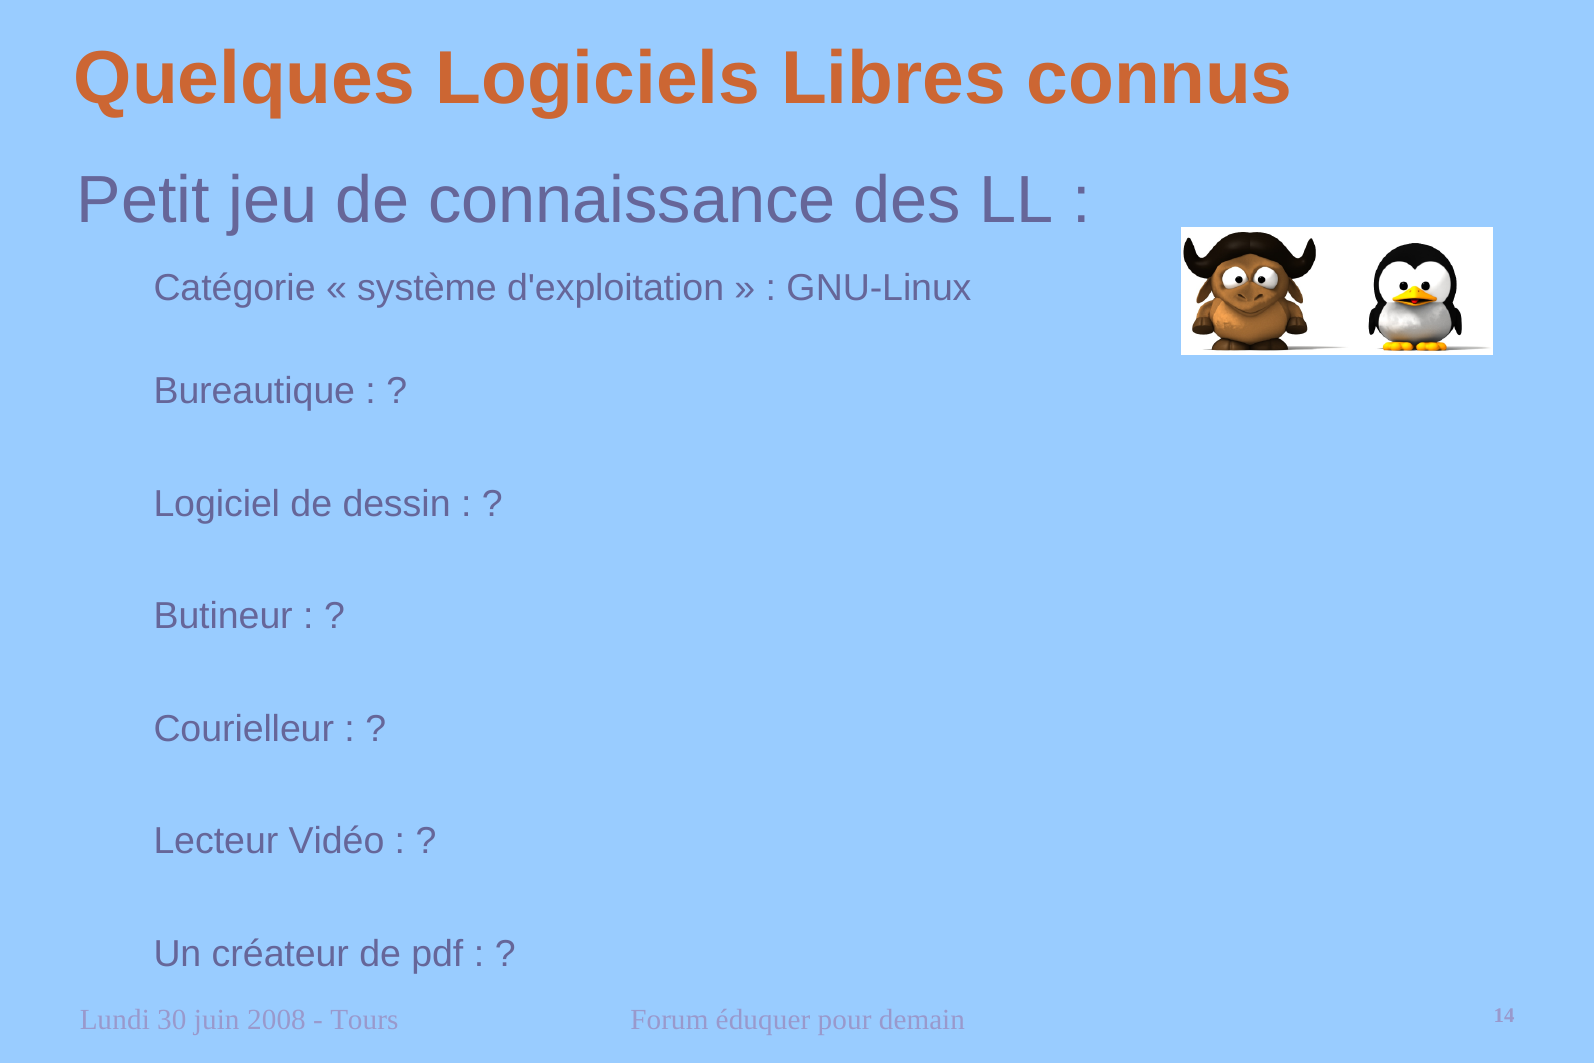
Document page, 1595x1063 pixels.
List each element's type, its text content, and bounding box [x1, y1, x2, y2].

list Petit jeu de connaissance des LL : Catégorie « système d'exploitation » : GNU-Linux Bureautique : ? Logiciel de dessin : ? Butineur : ? Courielleur : ? Lecteur Vidéo : ? Un créateur de pdf : ? [59, 162, 1595, 975]
picture [1181, 227, 1493, 355]
title Quelques Logiciels Libres connus [74, 7, 1576, 148]
